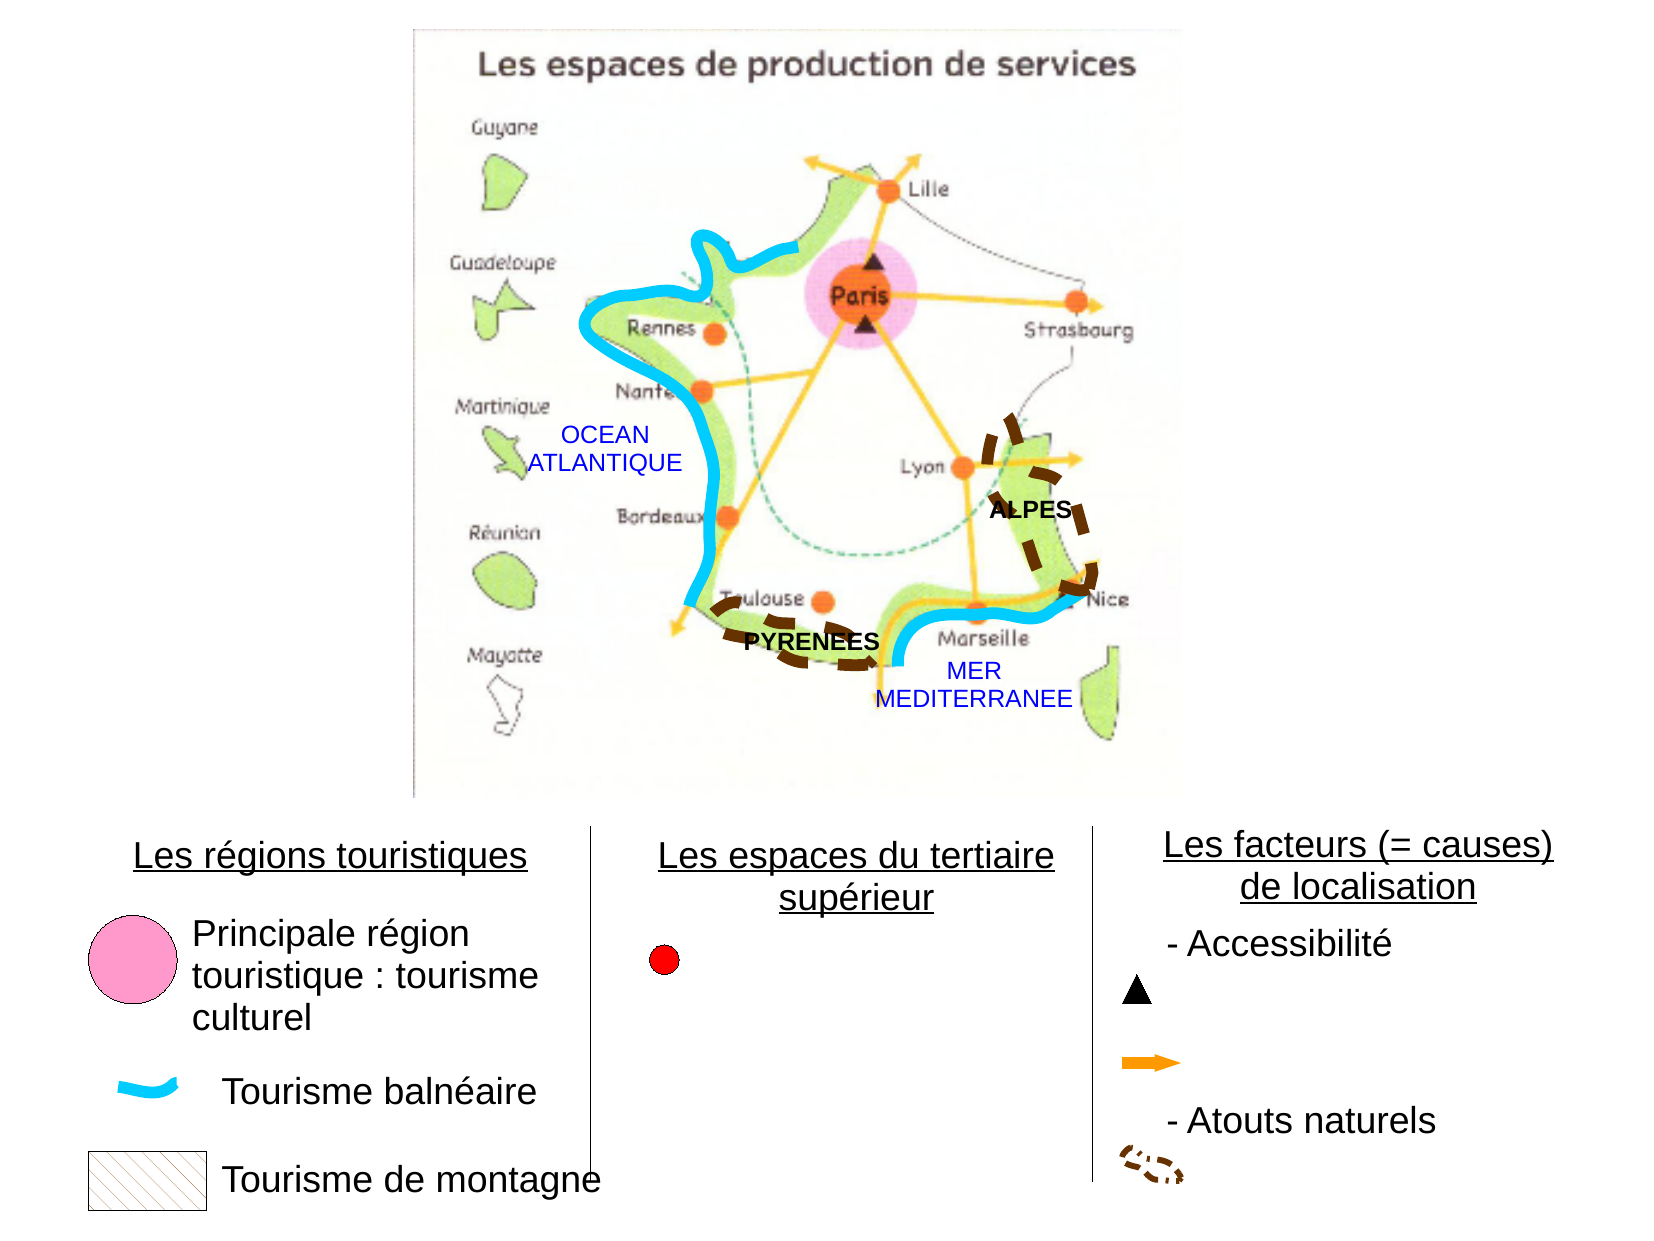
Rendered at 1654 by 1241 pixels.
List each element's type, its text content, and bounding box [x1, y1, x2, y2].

picture [413, 29, 1182, 798]
text_box [88, 1151, 207, 1211]
text_box Les espaces du tertiaire supérieur [620, 826, 1092, 926]
text_box ALPES [974, 488, 1182, 533]
text_box Les régions touristiques [118, 826, 590, 884]
text_box Principale région touristique : tourisme culturel [177, 905, 650, 1046]
text_box OCEAN ATLANTIQUE [501, 413, 709, 485]
text_box - Atouts naturels [1151, 1092, 1565, 1150]
text_box - Accessibilité [1151, 915, 1565, 973]
text_box [88, 915, 177, 1004]
text_box Les facteurs (= causes) de localisation [1122, 816, 1595, 916]
text_box [1122, 974, 1152, 1004]
text_box Tourisme balnéaire [206, 1062, 621, 1120]
text_box PYRENEES [708, 620, 916, 664]
text_box MER MEDITERRANEE [856, 649, 1093, 737]
text_box Tourisme de montagne [207, 1151, 621, 1209]
text_box [650, 944, 680, 975]
